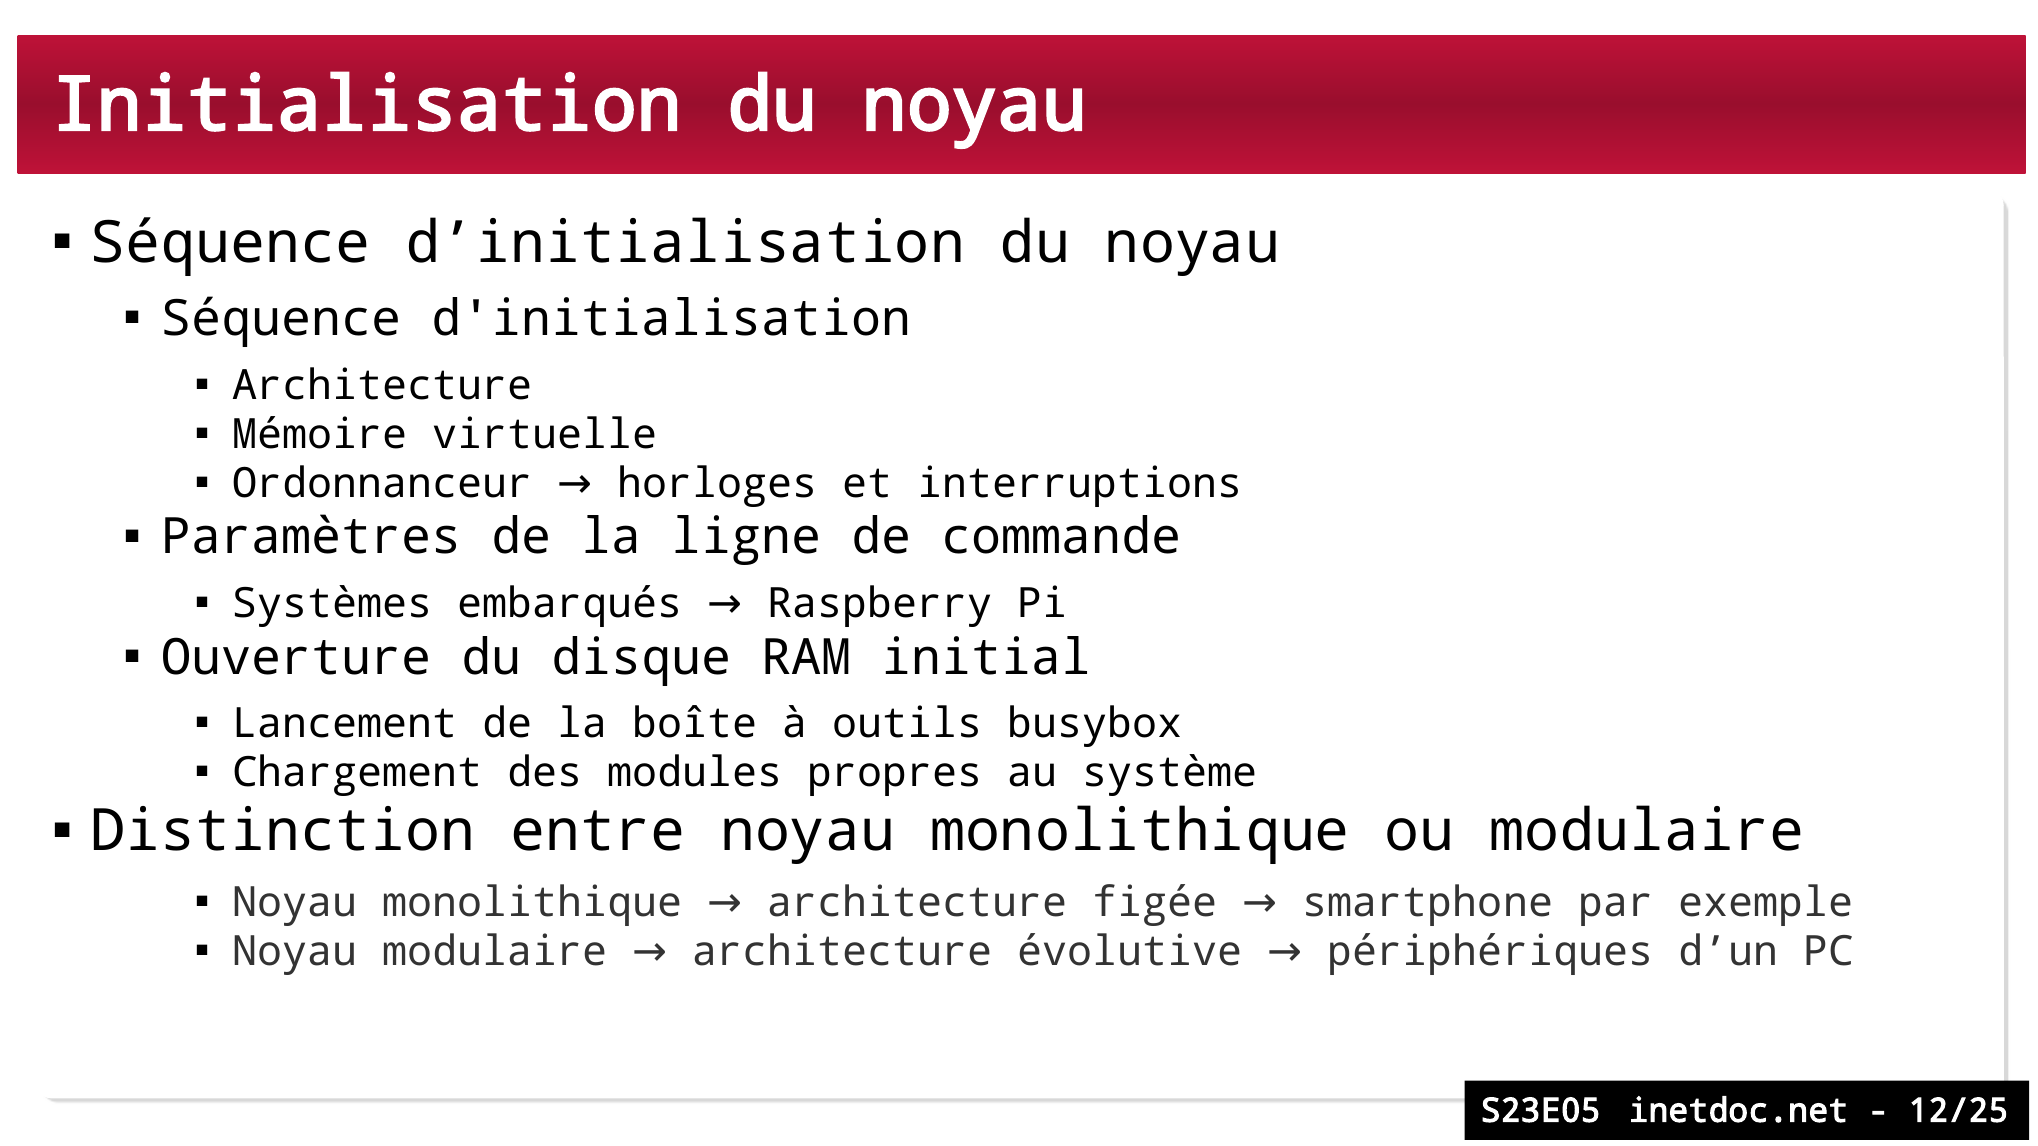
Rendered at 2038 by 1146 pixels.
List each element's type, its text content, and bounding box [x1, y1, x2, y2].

text_box S23E05 inetdoc.net - <numéro>/25 [1464, 1080, 2030, 1140]
text_box Initialisation du noyau [17, 35, 2026, 174]
text_box Séquence d’initialisation du noyau Séquence d'initialisation Architecture Mémoire virtuelle Ordonnanceur → horloges et interruptions Paramètres de la ligne de commande Systèmes embarqués → Raspberry Pi Ouverture du disque RAM initial Lancement de la boîte à outils busybox Chargement des modules propres au système Distinction entre noyau monolithique ou modulaire Noyau monolithique → architecture figée → smartphone par exemple Noyau modulaire → architecture évolutive → périphériques d’un PC [35, 188, 2004, 1099]
